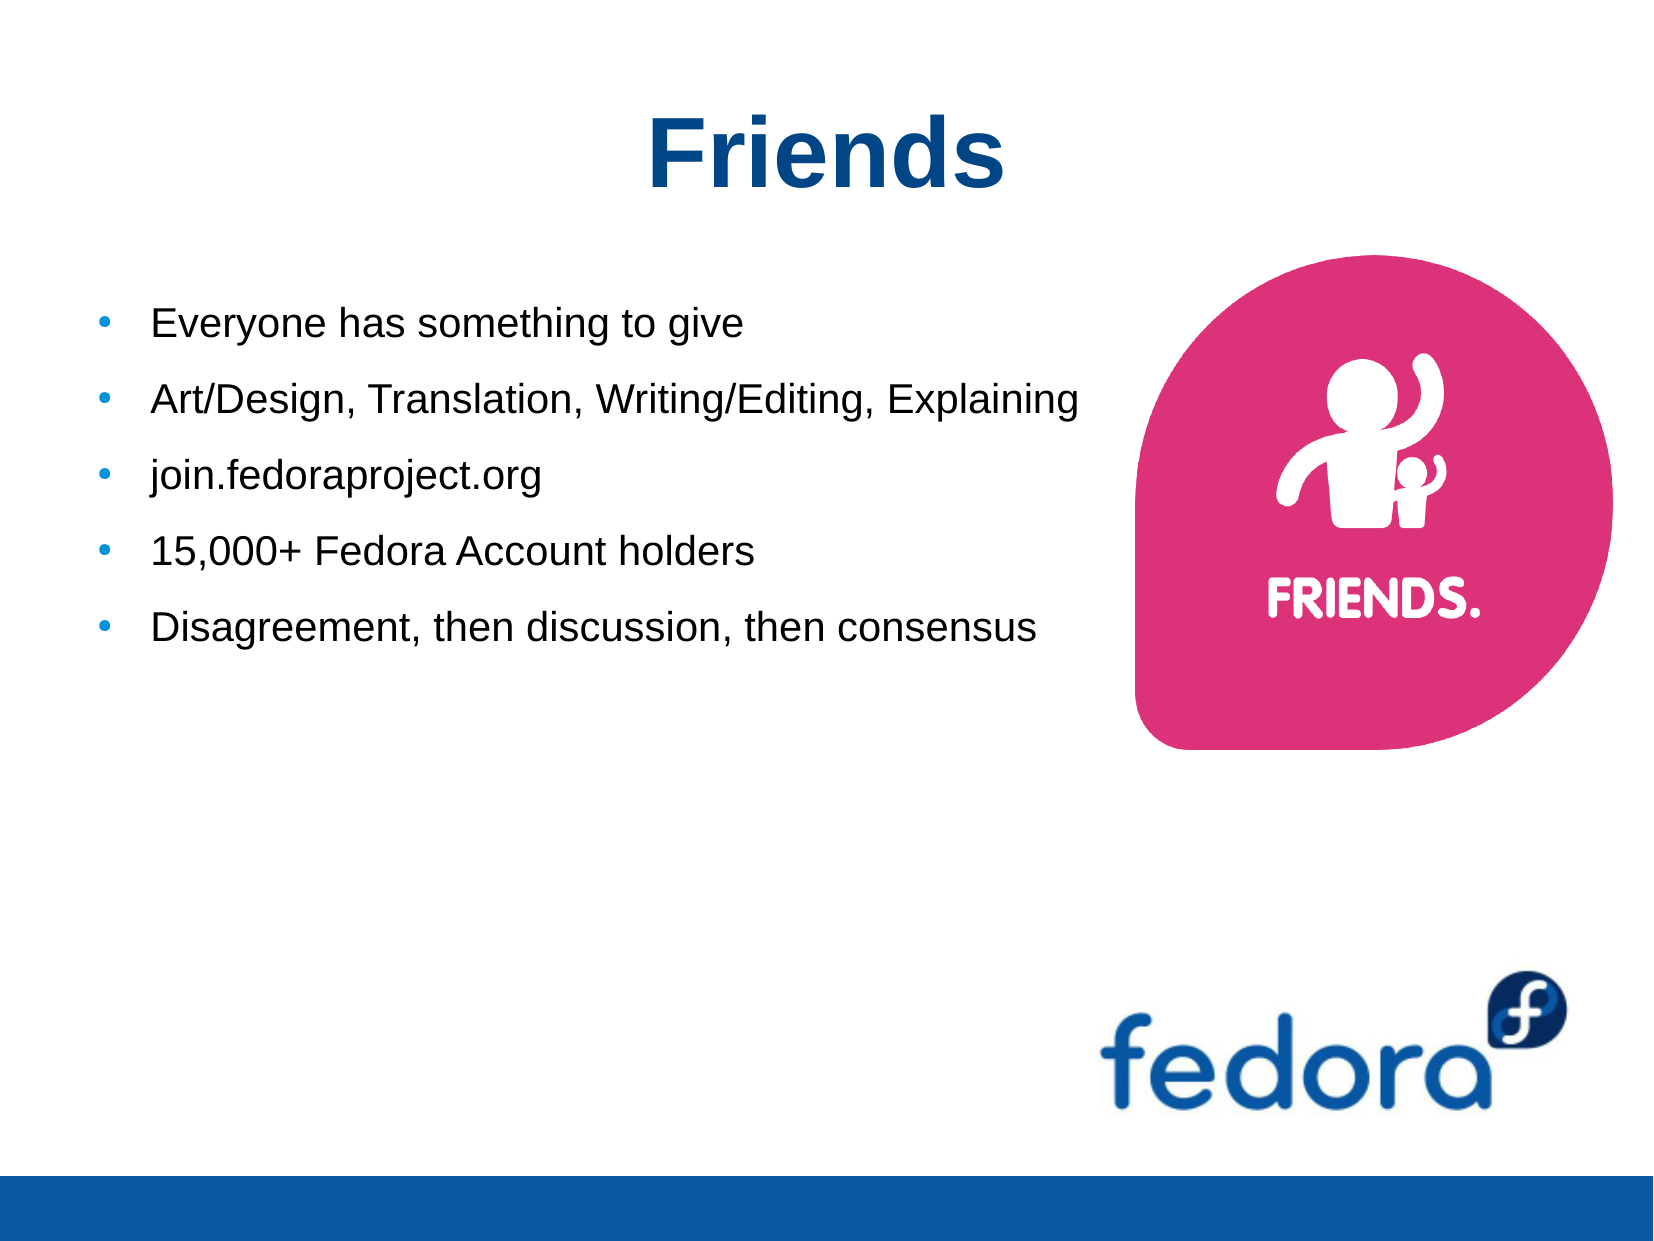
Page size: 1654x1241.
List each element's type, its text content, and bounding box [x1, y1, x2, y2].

list Everyone has something to give Art/Design, Translation, Writing/Editing, Explaining join.fedoraproject.org 15,000+ Fedora Account holders Disagreement, then discussion, then consensus [79, 300, 1088, 1119]
title Friends [82, 49, 1571, 257]
picture [0, 0, 1654, 1241]
